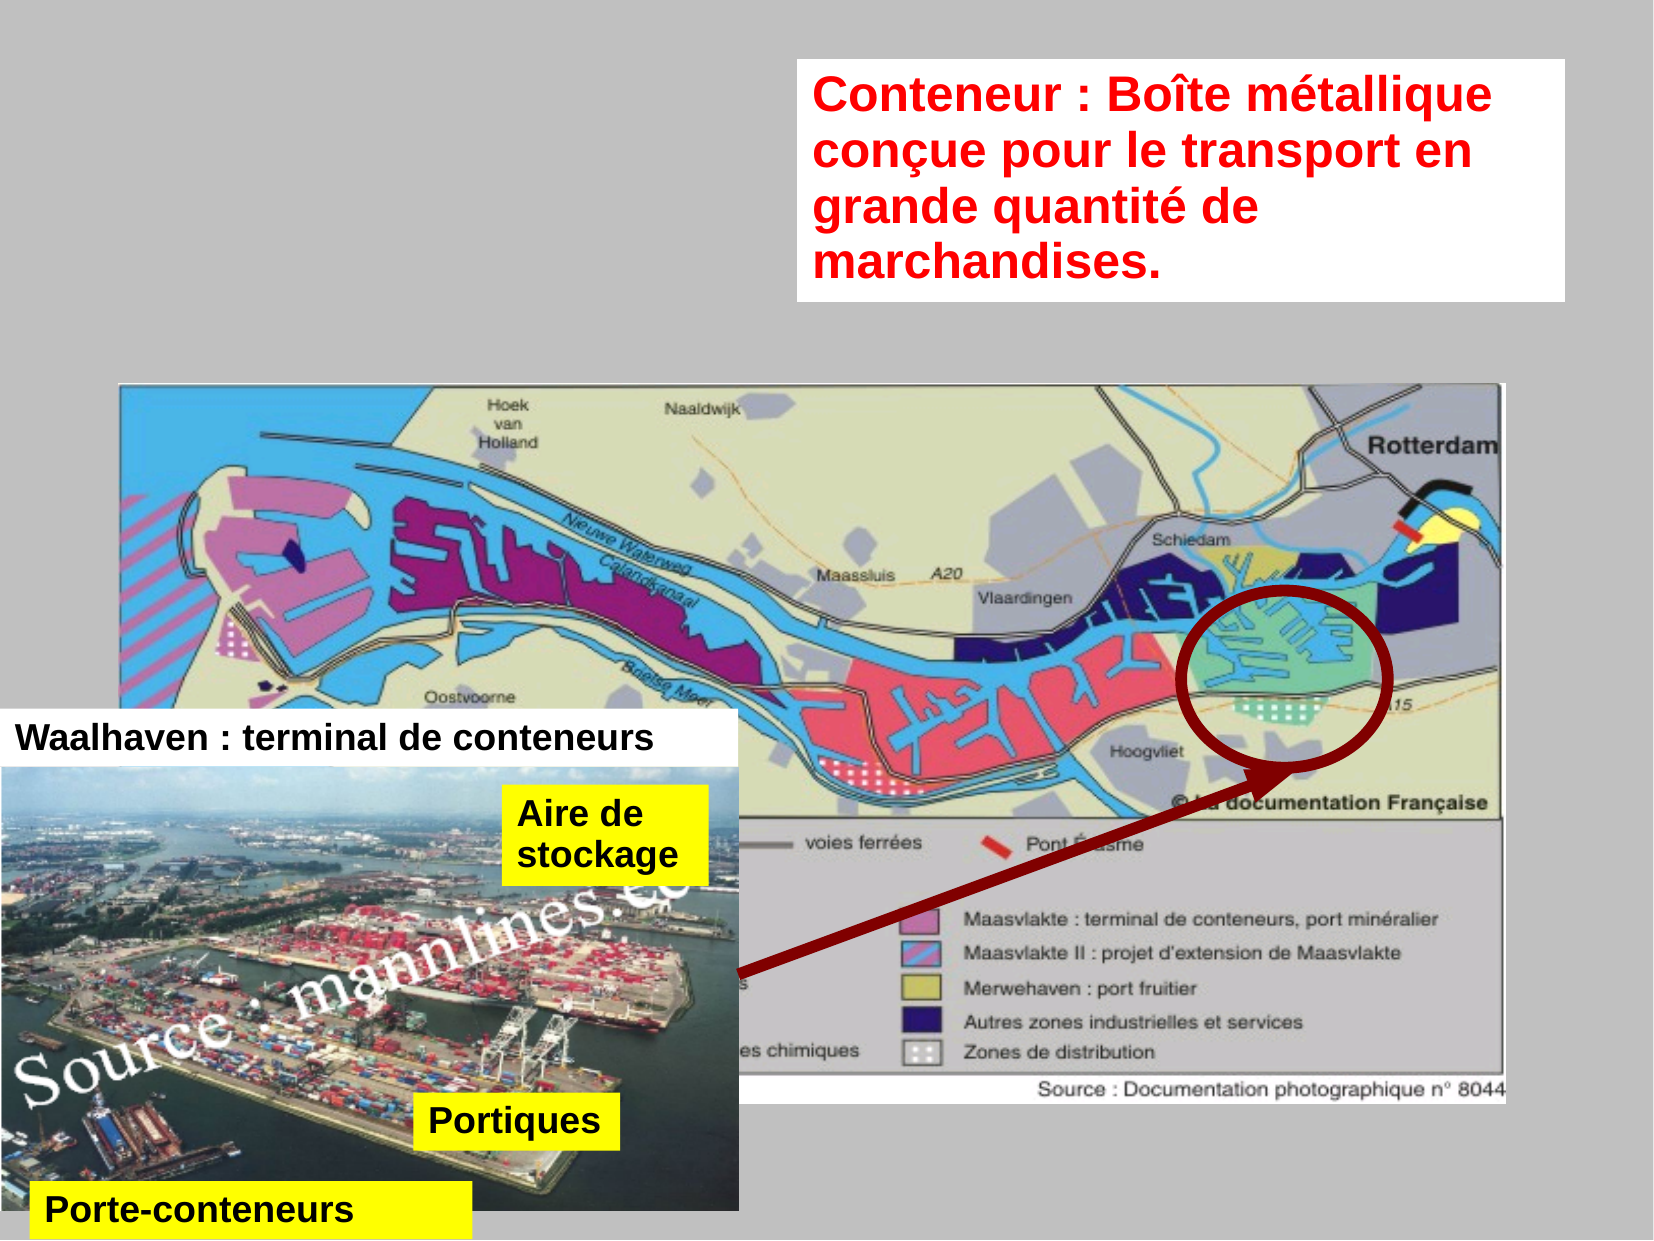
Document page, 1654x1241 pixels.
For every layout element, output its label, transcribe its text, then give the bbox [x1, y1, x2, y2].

text_box Conteneur : Boîte métallique conçue pour le transport en grande quantité de marchandises. [797, 59, 1565, 302]
text_box Porte-conteneurs [29, 1181, 473, 1240]
picture [0, 383, 1506, 1211]
text_box Portiques [413, 1092, 621, 1151]
text_box Waalhaven : terminal de conteneurs [0, 708, 739, 767]
text_box Aire de stockage [501, 784, 709, 886]
